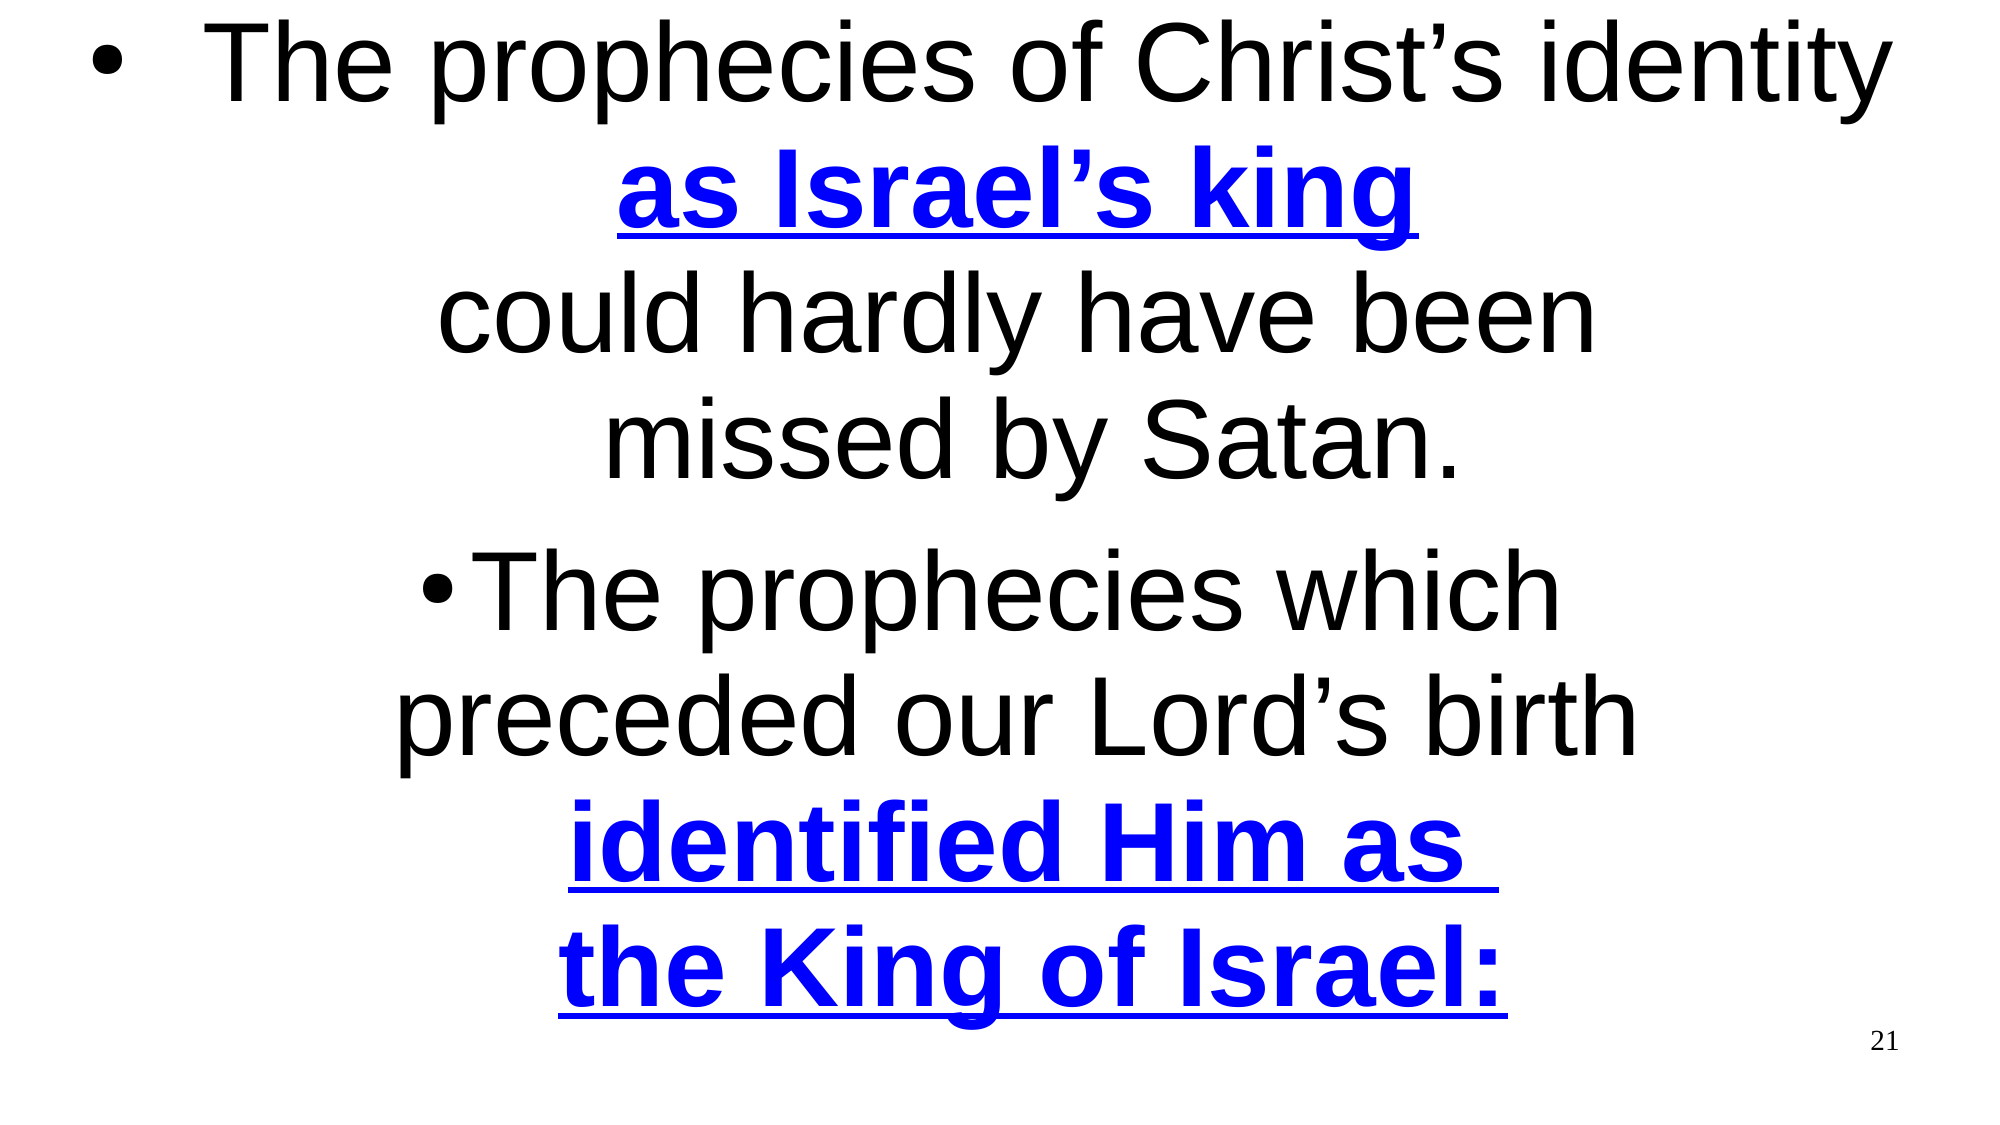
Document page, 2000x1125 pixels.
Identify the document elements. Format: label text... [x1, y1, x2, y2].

list The prophecies of Christ’s identity as Israel’s king could hardly have been missed by Satan. The prophecies which preceded our Lord’s birth identified Him as the King of Israel: [0, 0, 1996, 1123]
